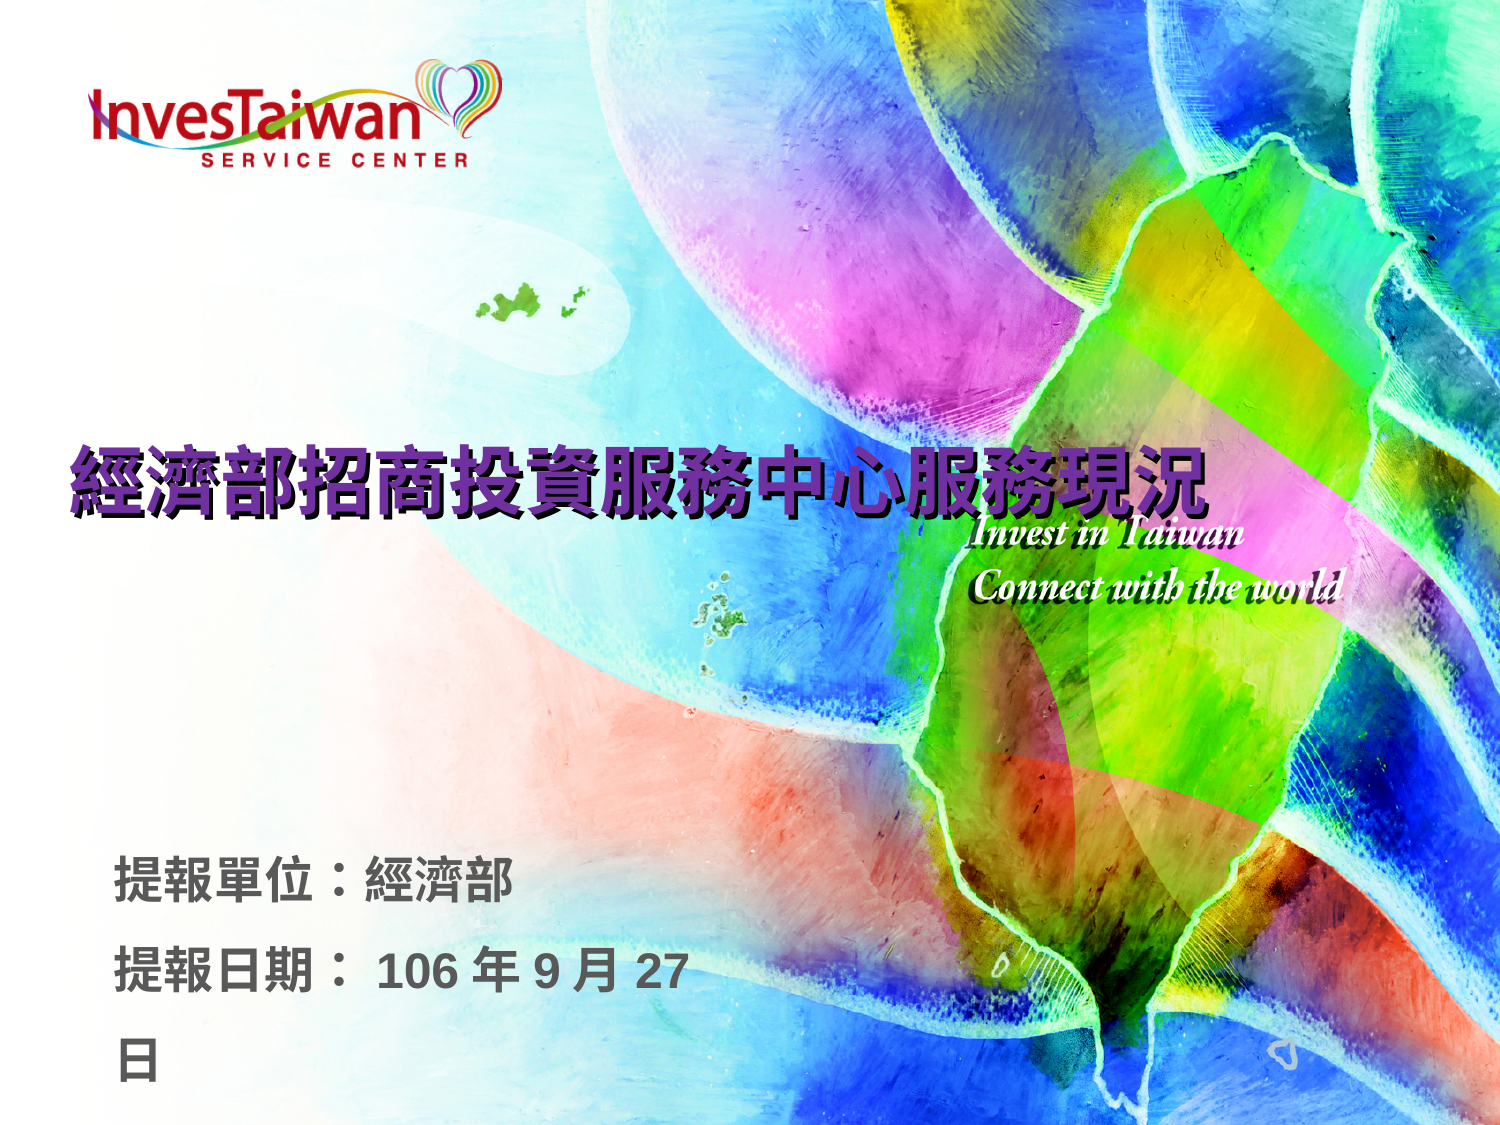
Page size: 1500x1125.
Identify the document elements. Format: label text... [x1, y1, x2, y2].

picture [88, 59, 502, 168]
text_box 提報單位：經濟部 提報日期：106年9月27日 [98, 810, 715, 1008]
title 經濟部招商投資服務中心服務現況 [53, 290, 1317, 622]
